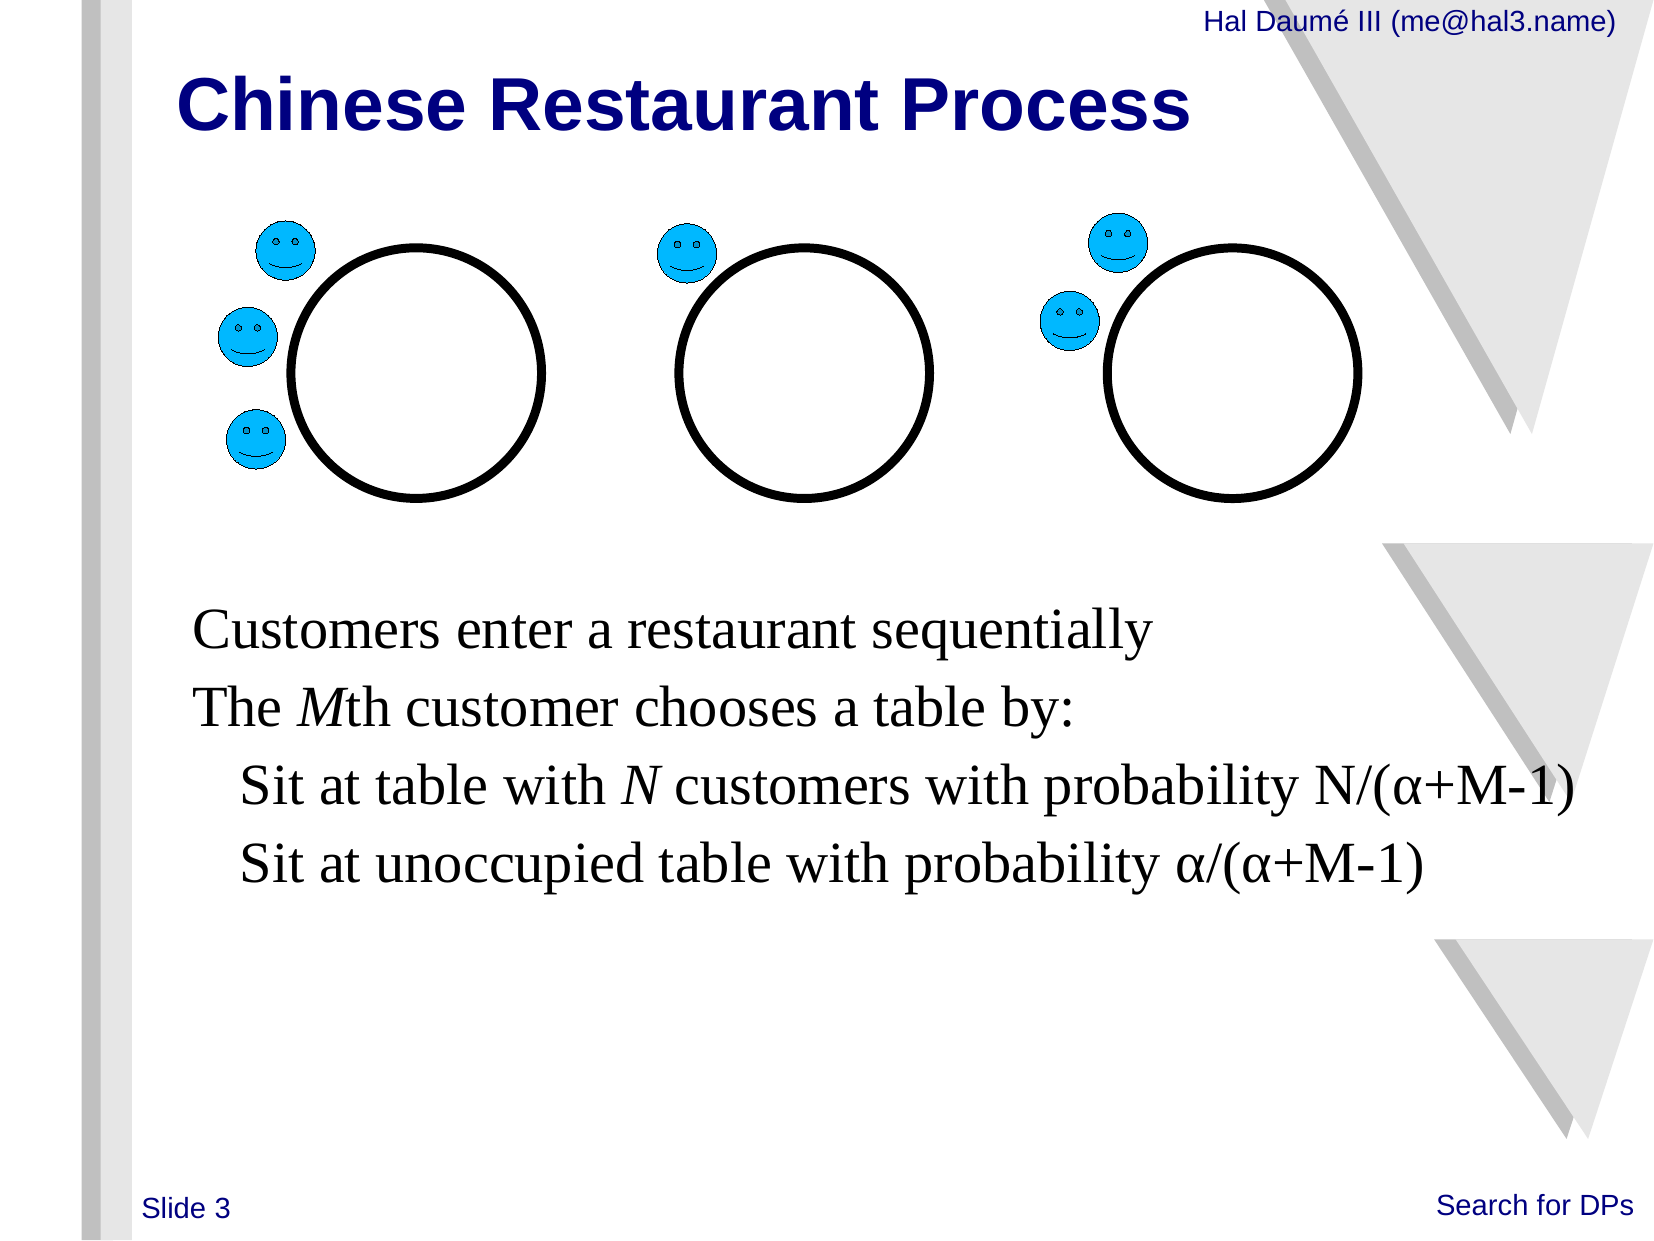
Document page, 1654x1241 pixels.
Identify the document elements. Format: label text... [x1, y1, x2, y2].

text_box [226, 409, 286, 470]
text_box [1040, 291, 1100, 351]
list Customers enter a restaurant sequentially The Mth customer chooses a table by: Sit at table with N customers with probability N/(α+M-1) Sit at unoccupied table with probability α/(α+M-1) [180, 596, 1636, 896]
text_box [1088, 213, 1148, 273]
text_box [657, 223, 717, 284]
text_box [218, 307, 278, 367]
title Chinese Restaurant Process [176, 44, 1509, 166]
text_box [255, 220, 316, 281]
